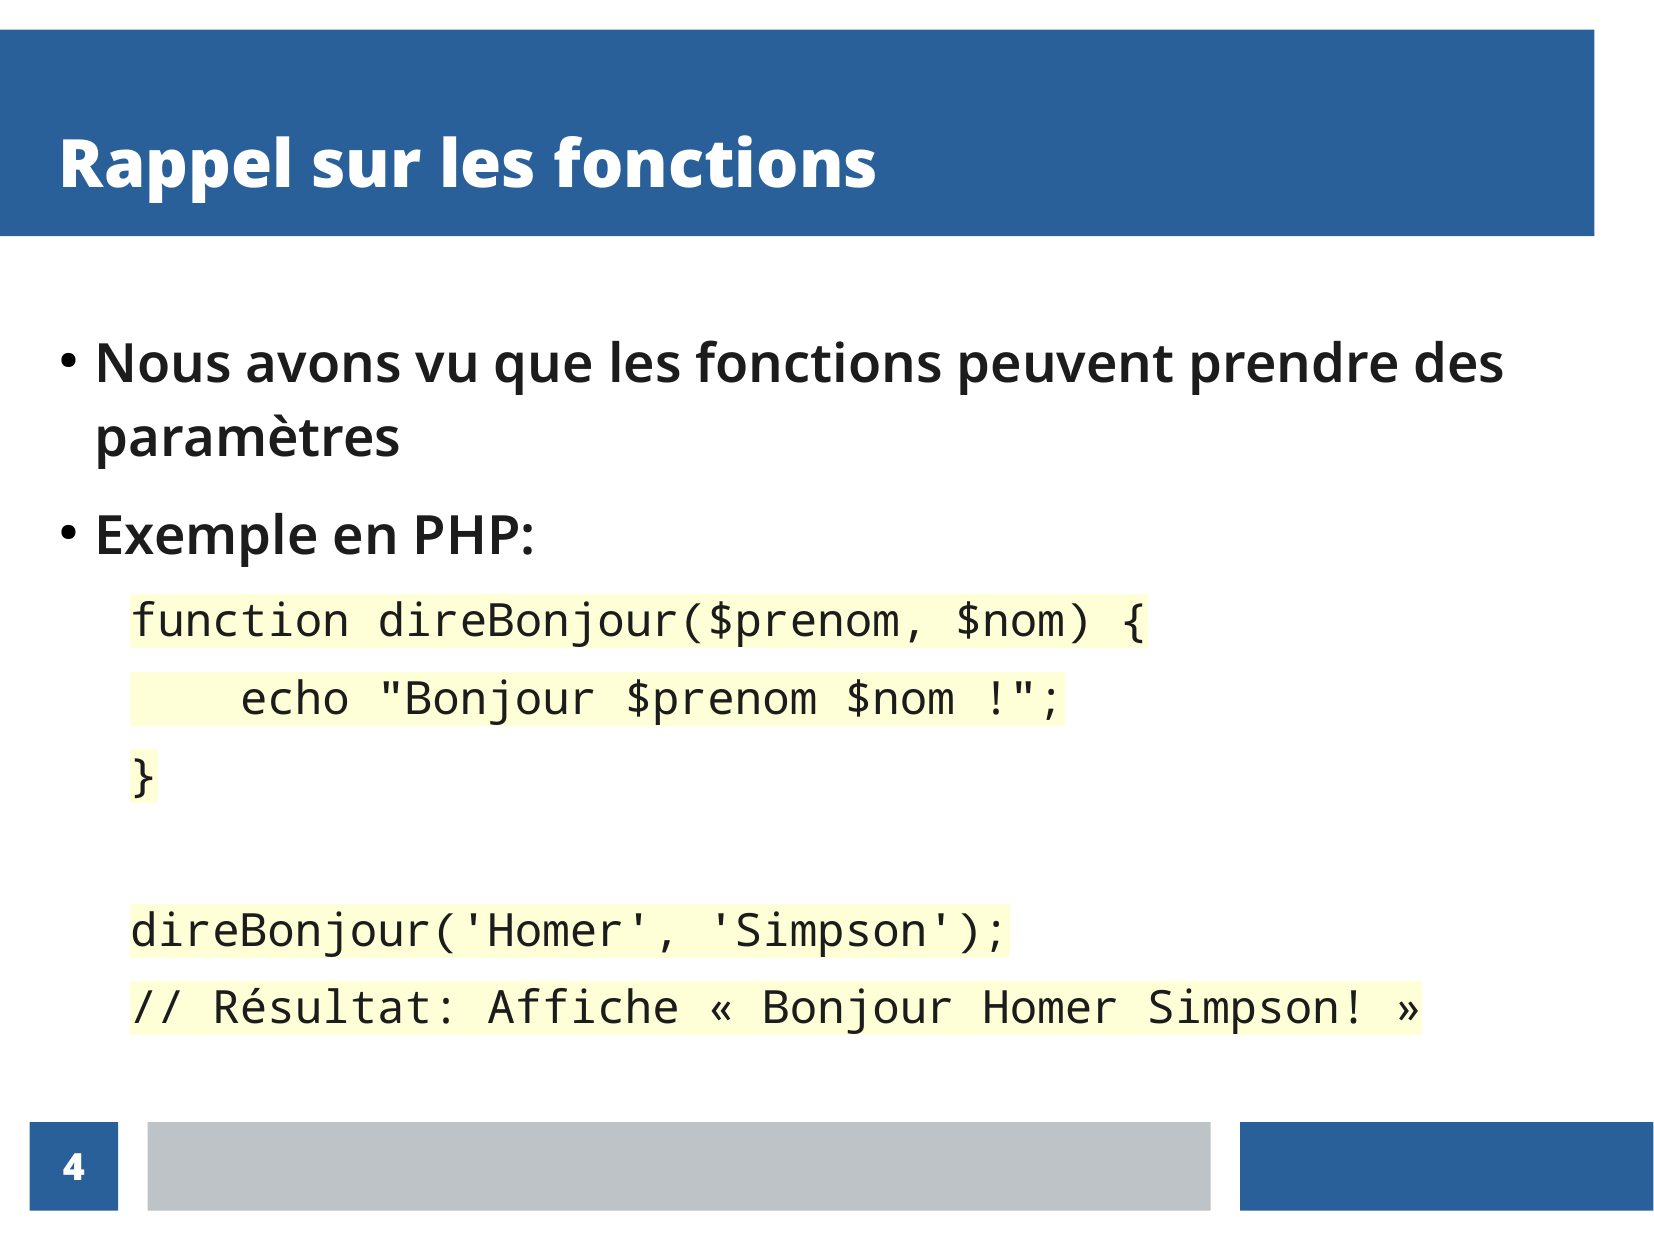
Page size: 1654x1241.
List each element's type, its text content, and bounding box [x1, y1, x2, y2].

title Rappel sur les fonctions [59, 59, 1595, 207]
list Nous avons vu que les fonctions peuvent prendre des paramètres Exemple en PHP: function direBonjour($prenom, $nom) { echo "Bonjour $prenom $nom !"; } direBonjour('Homer', 'Simpson'); // Résultat: Affiche « Bonjour Homer Simpson! » [59, 324, 1565, 1093]
